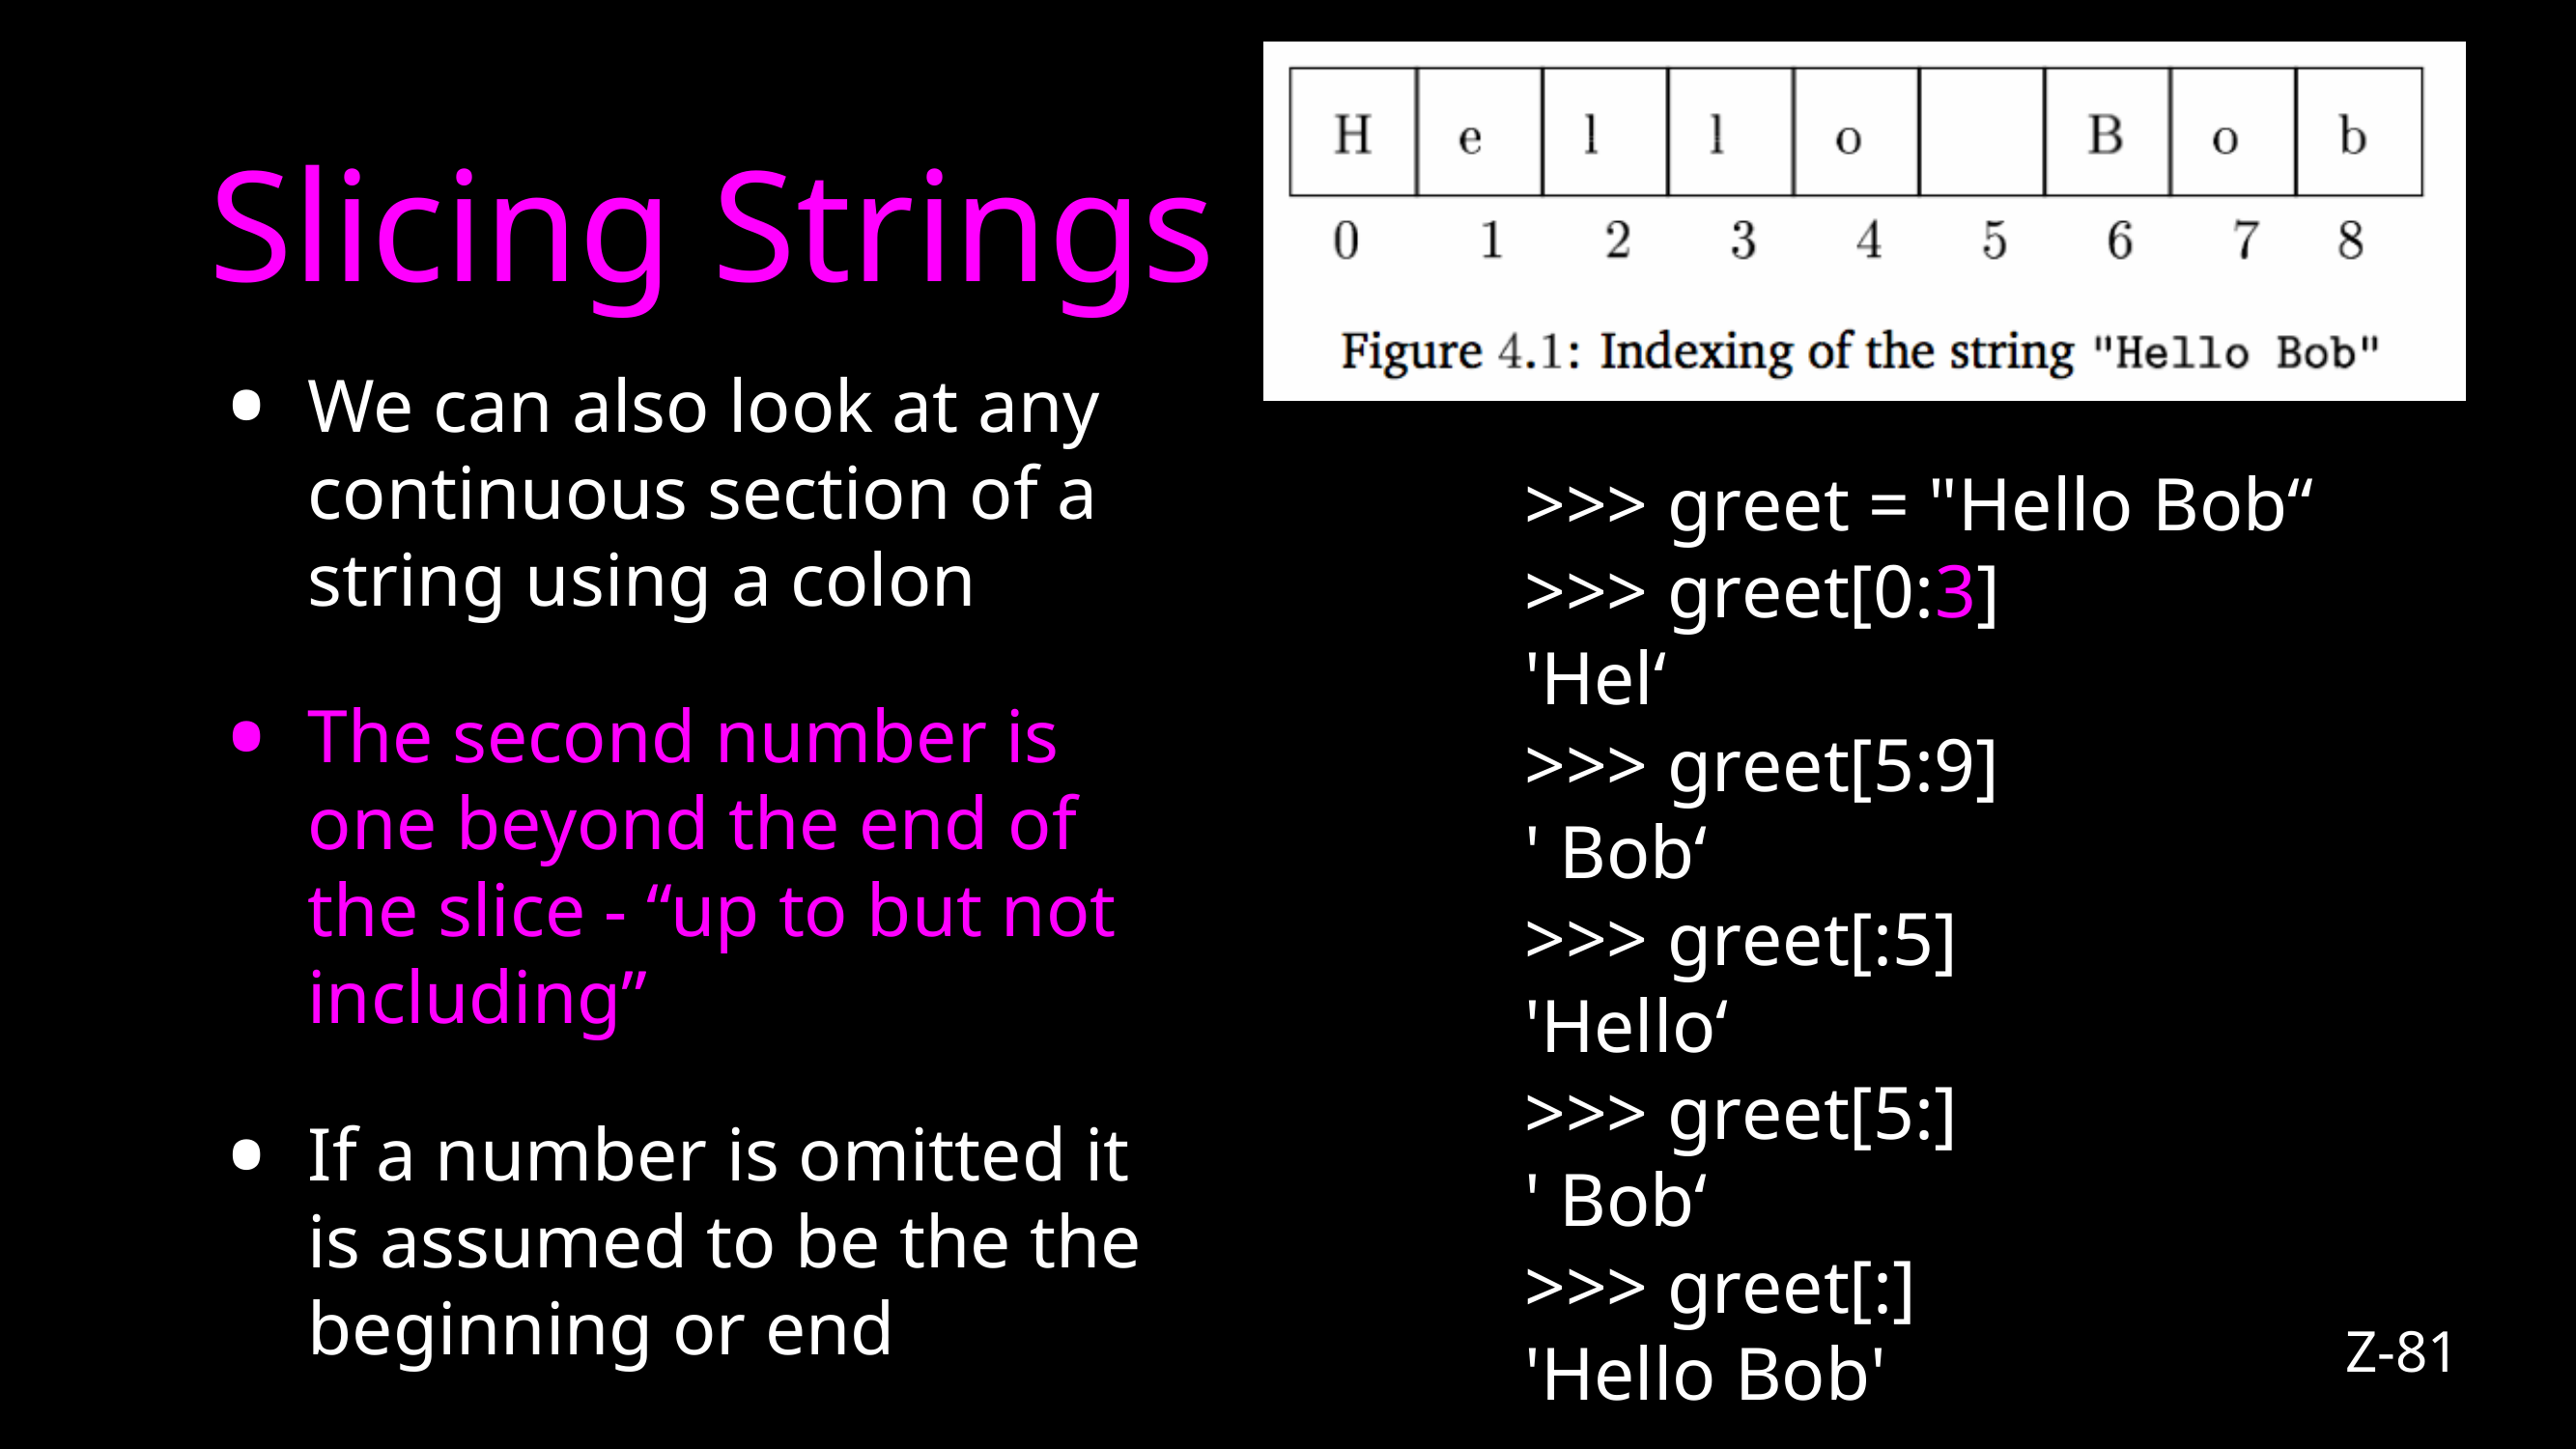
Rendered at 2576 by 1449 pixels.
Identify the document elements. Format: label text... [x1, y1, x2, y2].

picture [1263, 42, 2466, 401]
text_box Z-81 [2345, 1315, 2460, 1383]
title Slicing Strings [183, 38, 1242, 403]
list We can also look at any continuous section of a string using a colon The second number is one beyond the end of the slice - “up to but not including” If a number is omitted it is assumed to be the the beginning or end [183, 396, 1203, 1332]
text_box >>> greet = "Hello Bob“ >>> greet[0:3] 'Hel‘ >>> greet[5:9] ' Bob‘ >>> greet[:5] 'Hello‘ >>> greet[5:] ' Bob‘ >>> greet[:] 'Hello Bob' [1524, 458, 2315, 1415]
